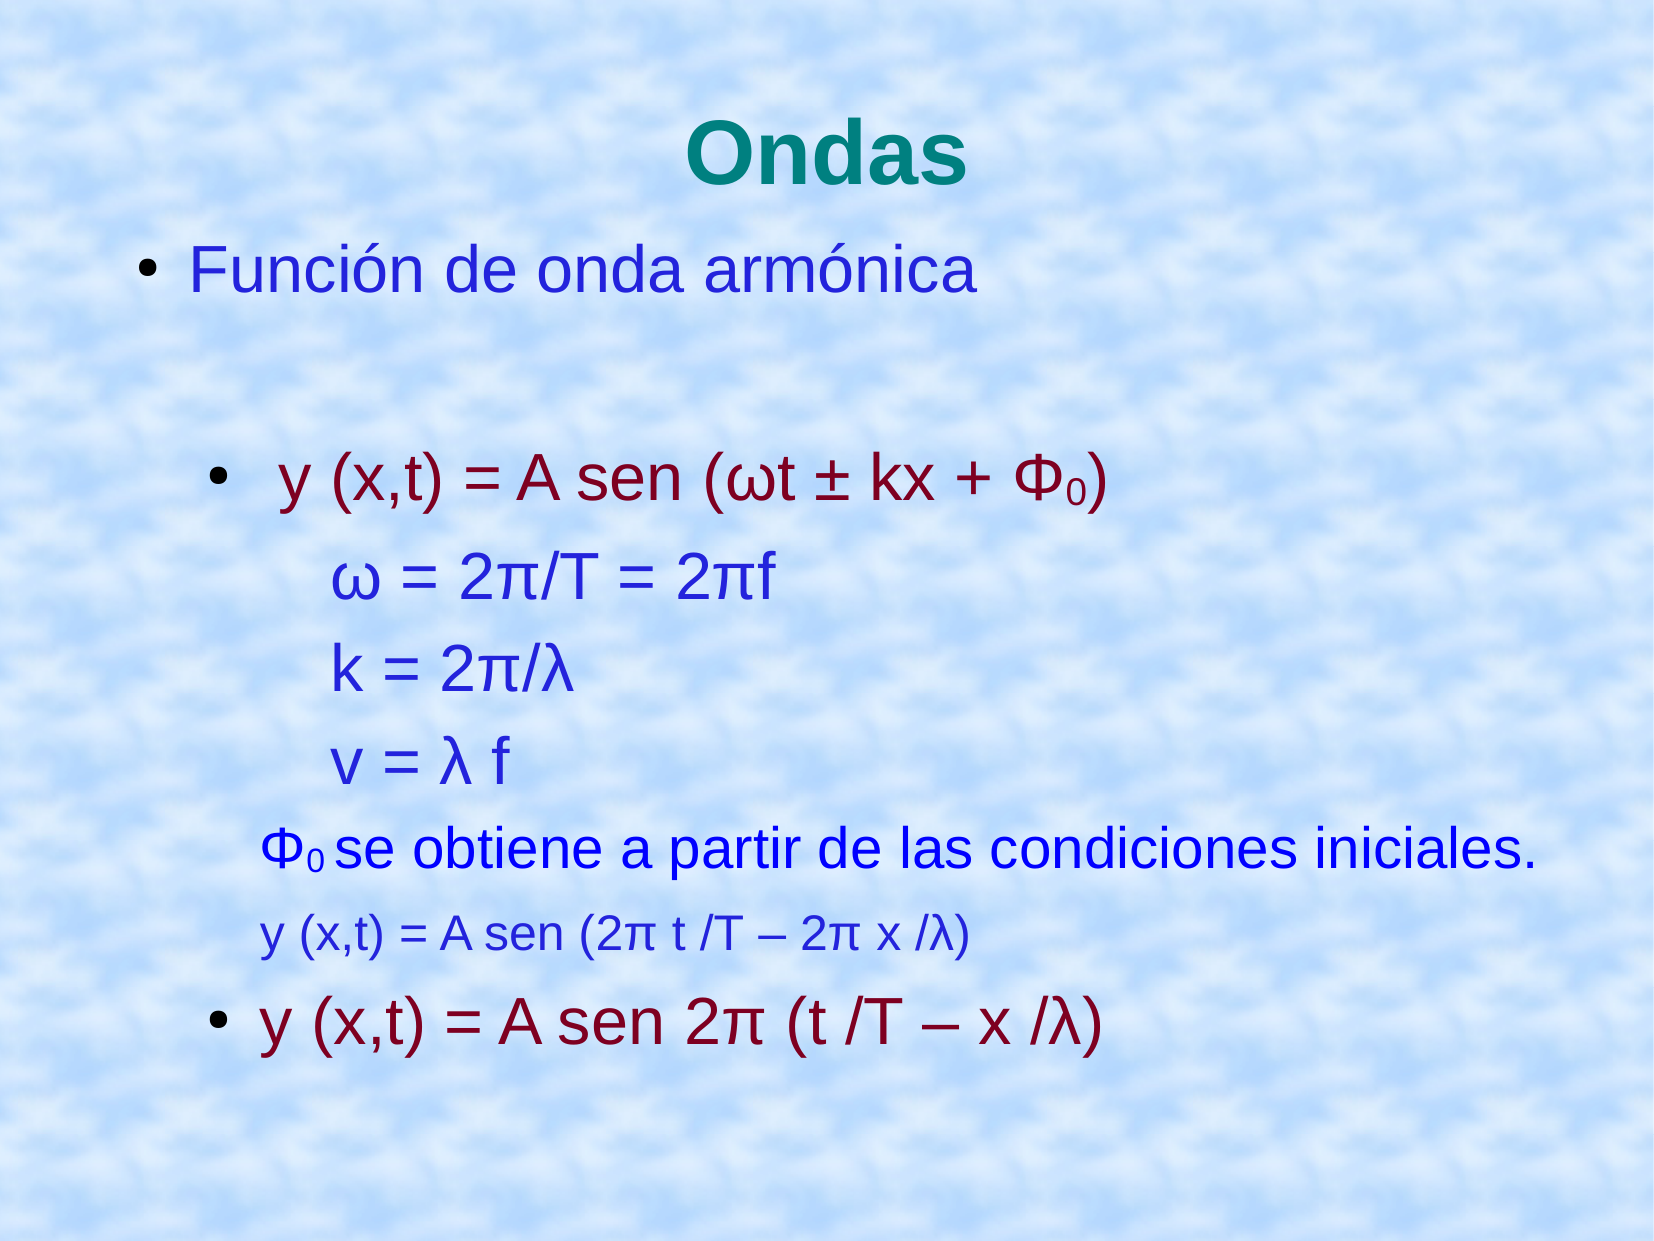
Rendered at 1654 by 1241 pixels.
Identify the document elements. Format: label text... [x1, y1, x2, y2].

picture [0, 0, 1654, 1241]
list Función de onda armónica y (x,t) = A sen (ωt ± kx + Φ0) ω = 2π/T = 2πf k = 2π/λ v = λ f Φ0 se obtiene a partir de las condiciones iniciales. y (x,t) = A sen (2π t /T – 2π x /λ) y (x,t) = A sen 2π (t /T – x /λ) [118, 231, 1565, 1101]
title Ondas [82, 49, 1571, 257]
